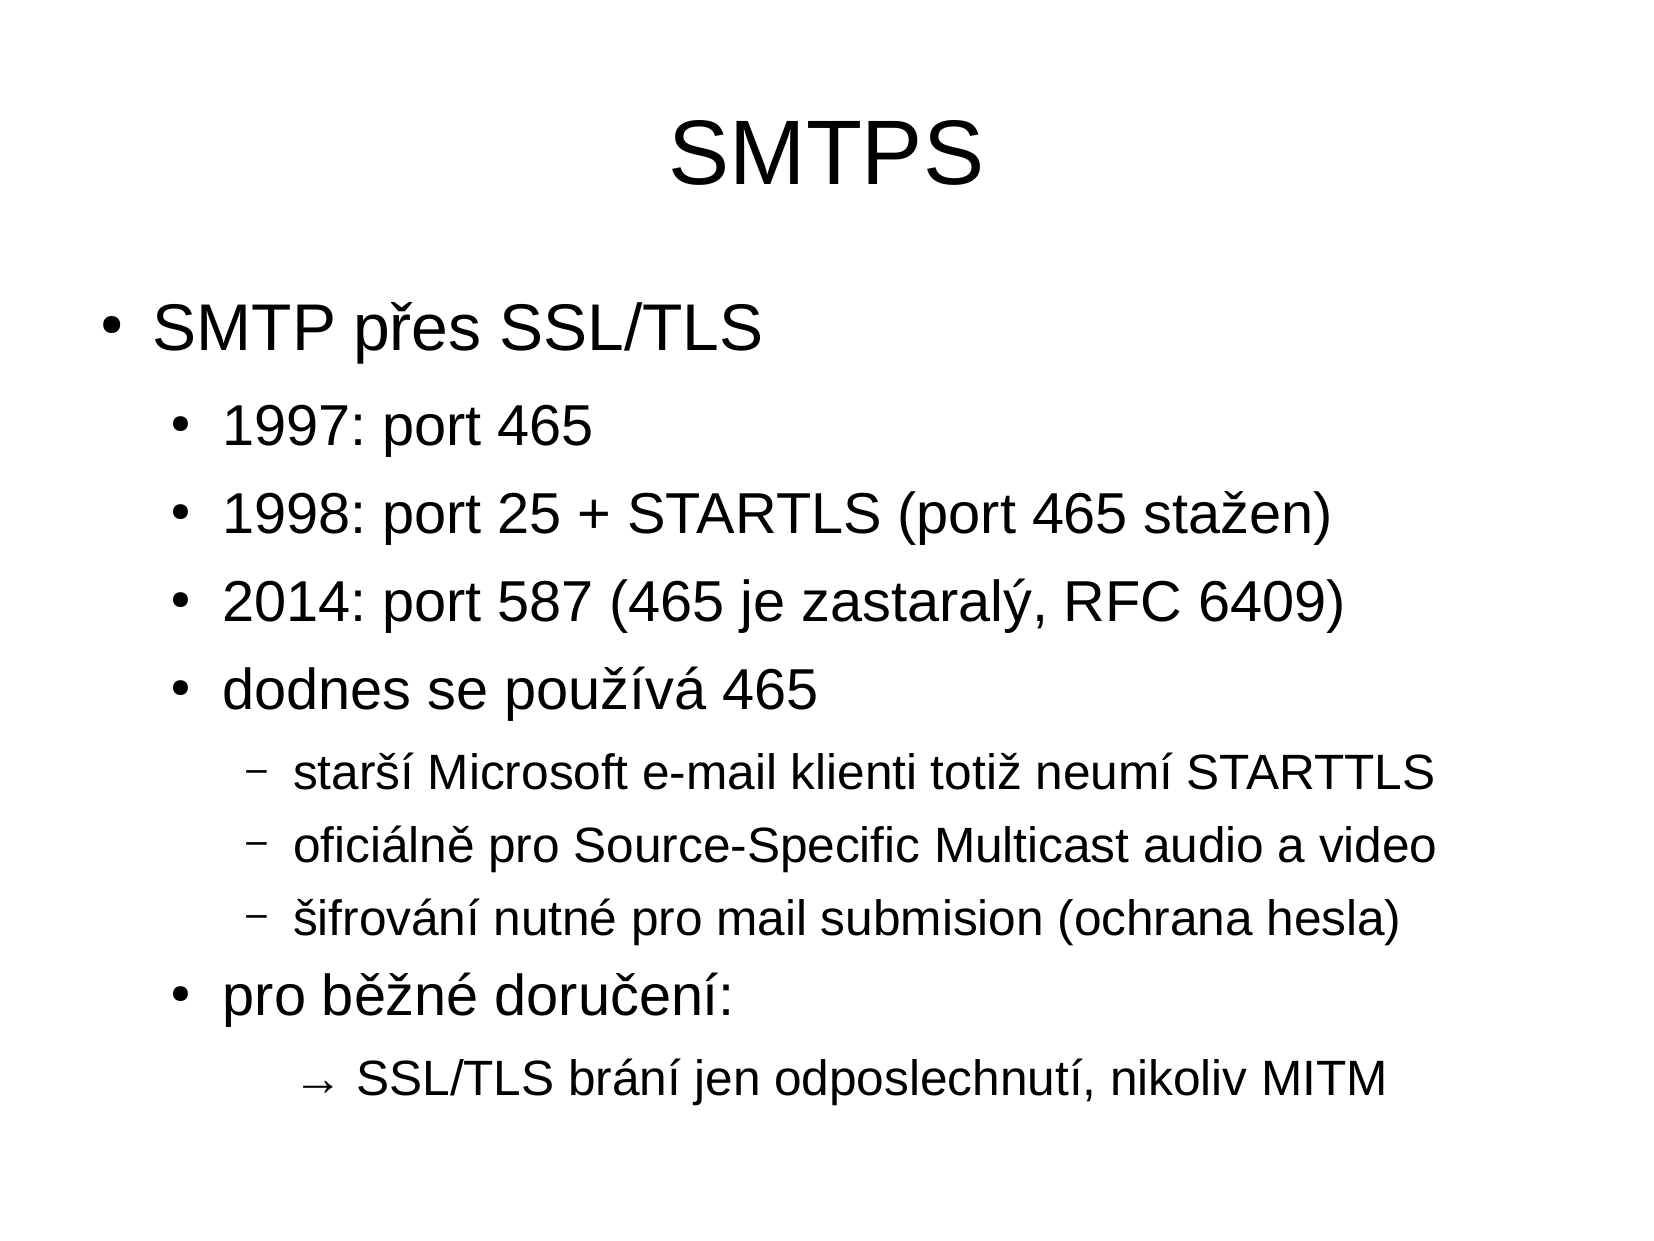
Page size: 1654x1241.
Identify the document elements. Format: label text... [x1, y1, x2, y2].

list SMTP přes SSL/TLS 1997: port 465 1998: port 25 + STARTLS (port 465 stažen) 2014: port 587 (465 je zastaralý, RFC 6409) dodnes se používá 465 starší Microsoft e-mail klienti totiž neumí STARTTLS oficiálně pro Source-Specific Multicast audio a video šifrování nutné pro mail submision (ochrana hesla) pro běžné doručení: → SSL/TLS brání jen odposlechnutí, nikoliv MITM [82, 290, 1571, 1109]
title SMTPS [82, 49, 1571, 257]
